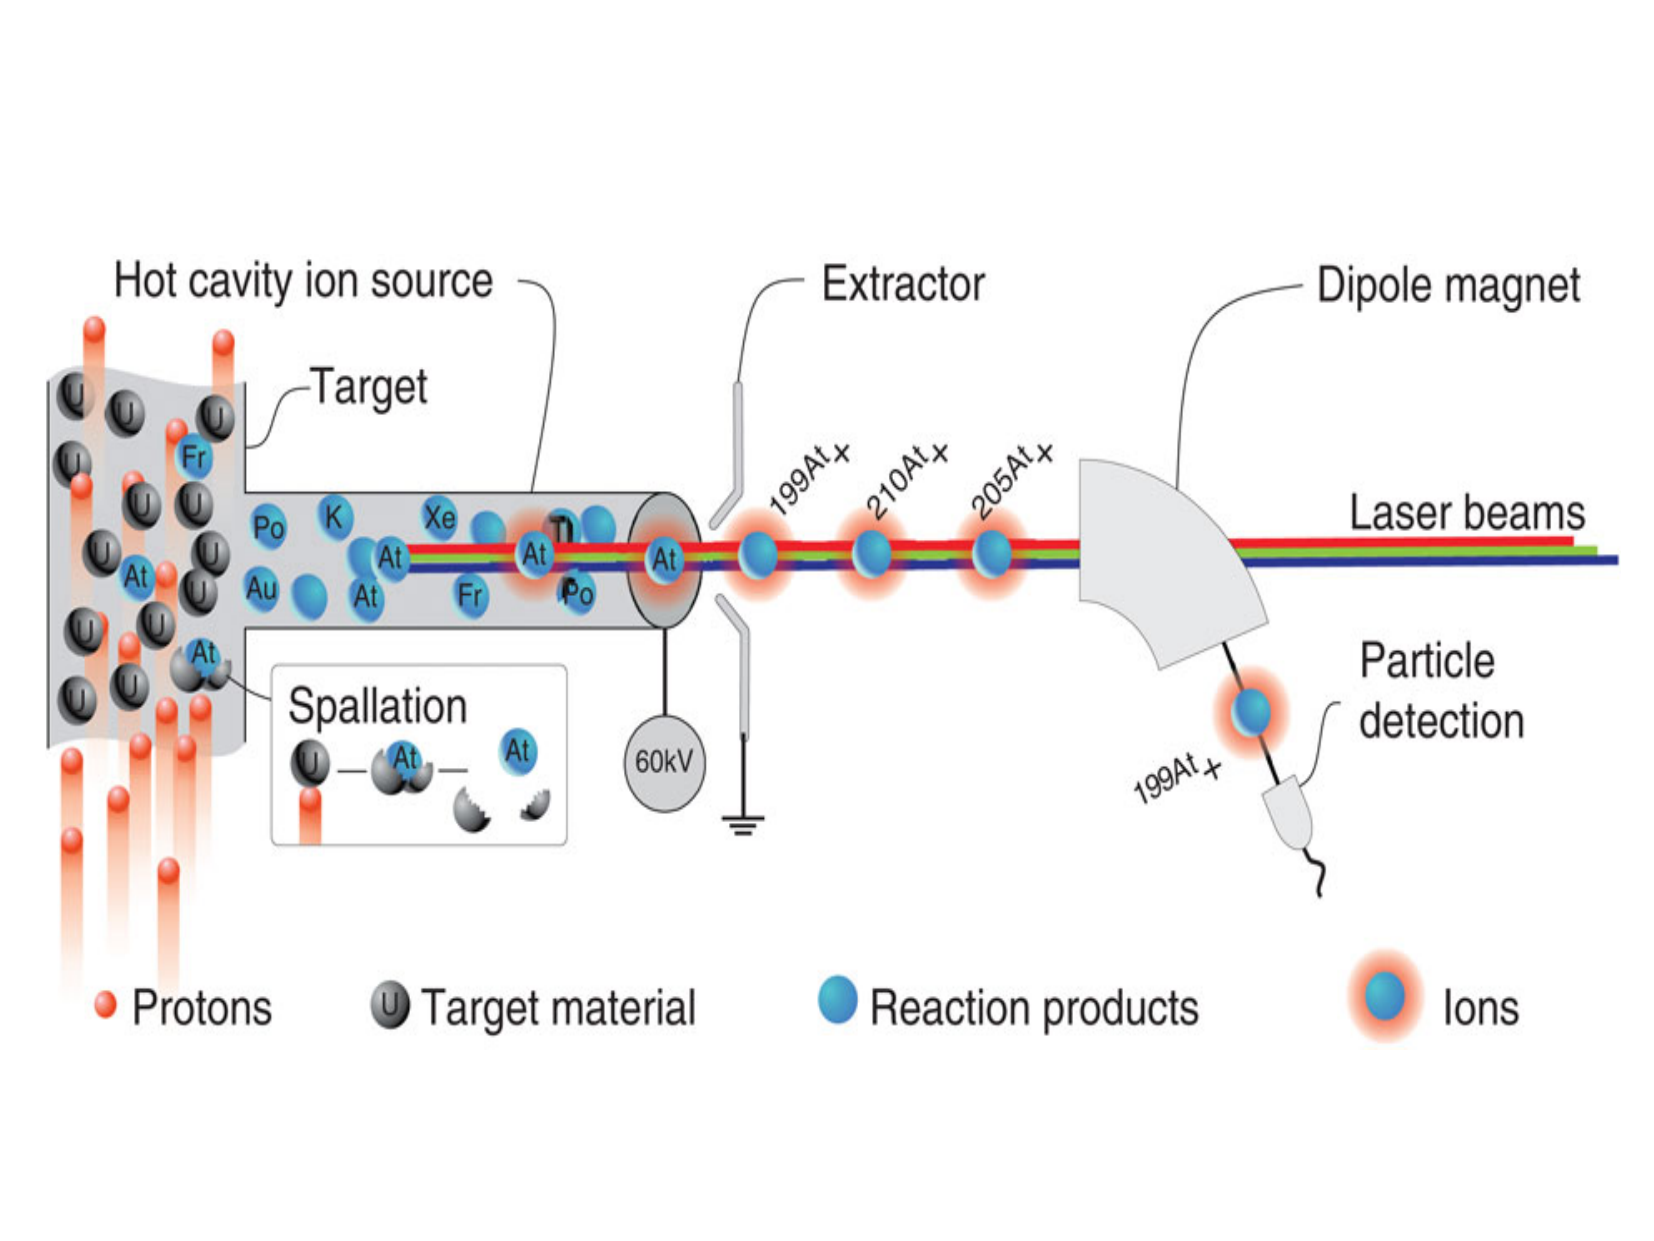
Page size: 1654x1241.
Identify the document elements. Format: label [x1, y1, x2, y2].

picture [45, 254, 1621, 1051]
